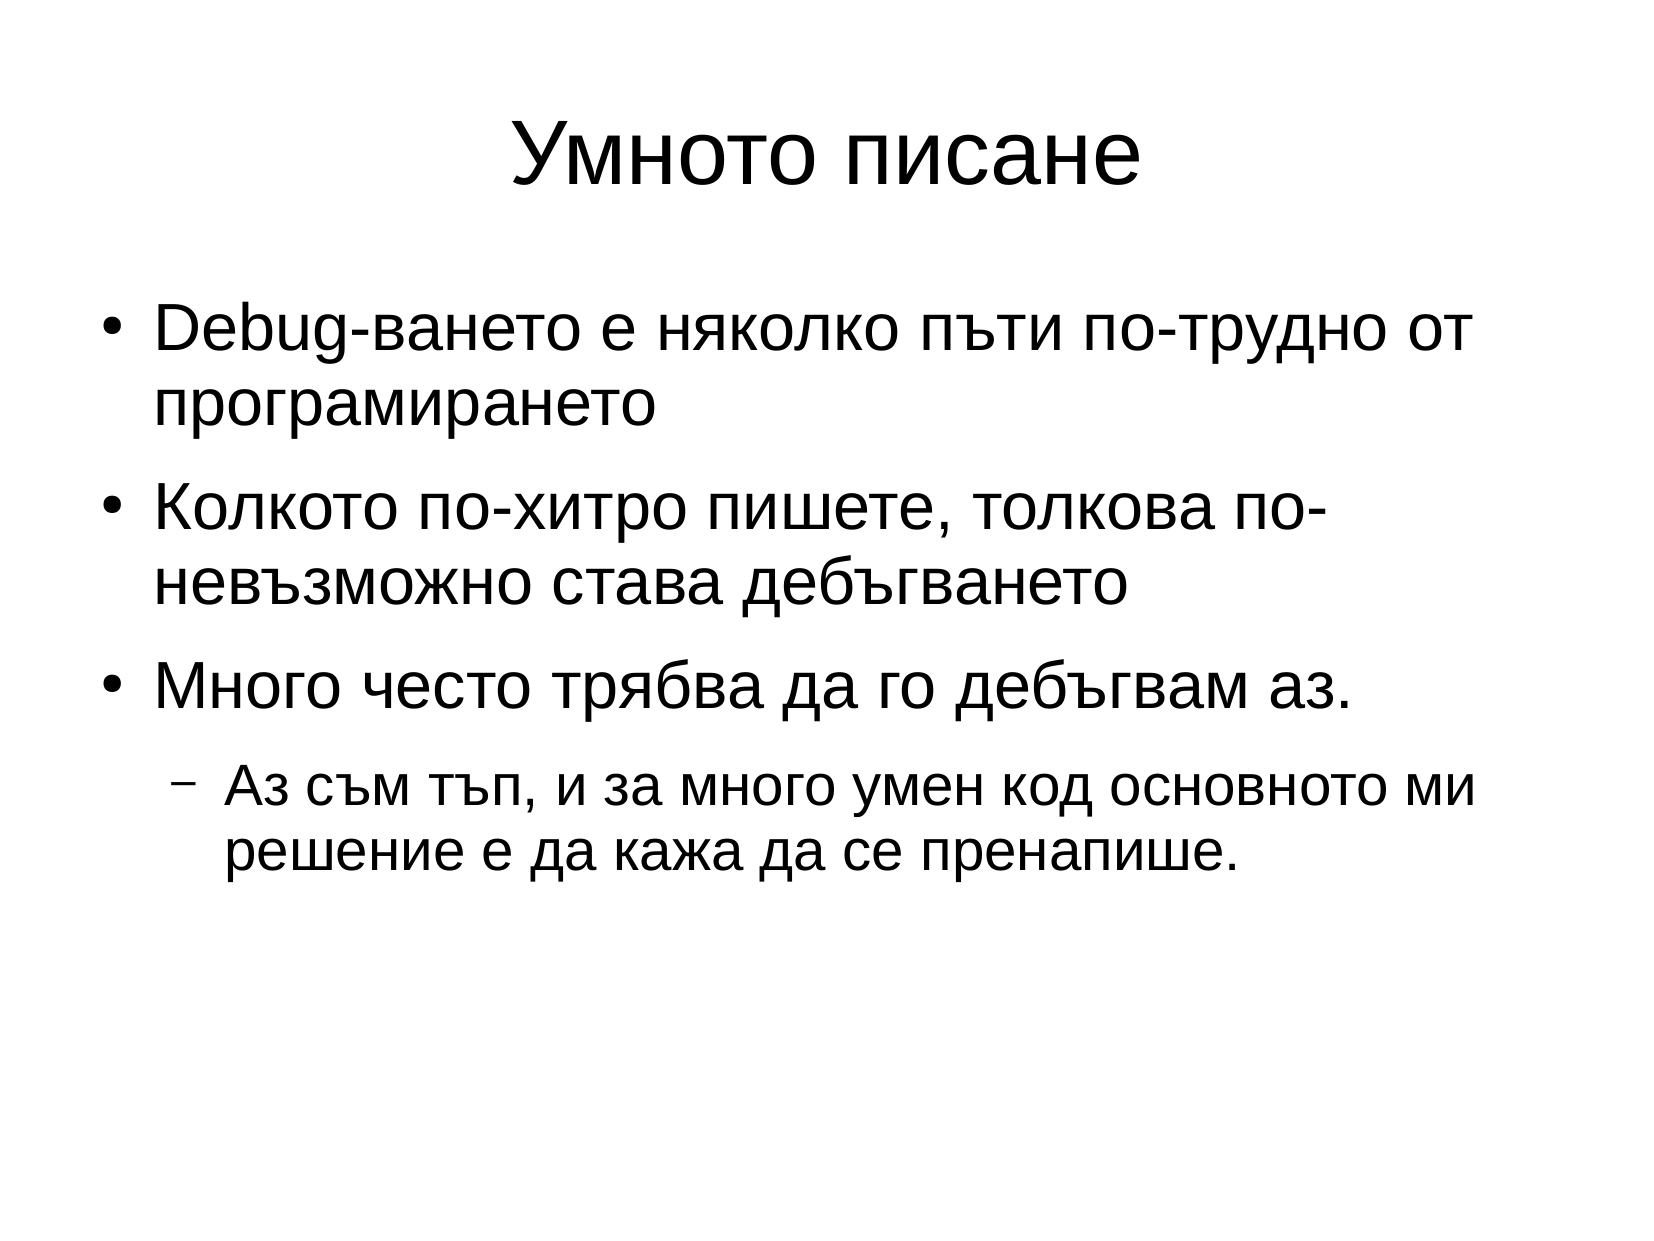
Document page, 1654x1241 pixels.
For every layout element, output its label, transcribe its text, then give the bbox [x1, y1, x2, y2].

list Debug-ването е няколко пъти по-трудно от програмирането Колкото по-хитро пишете, толкова по-невъзможно става дебъгването Много често трябва да го дебъгвам аз. Аз съм тъп, и за много умен код основното ми решение е да кажа да се пренапише. [82, 290, 1538, 1010]
title Умното писане [82, 49, 1571, 257]
